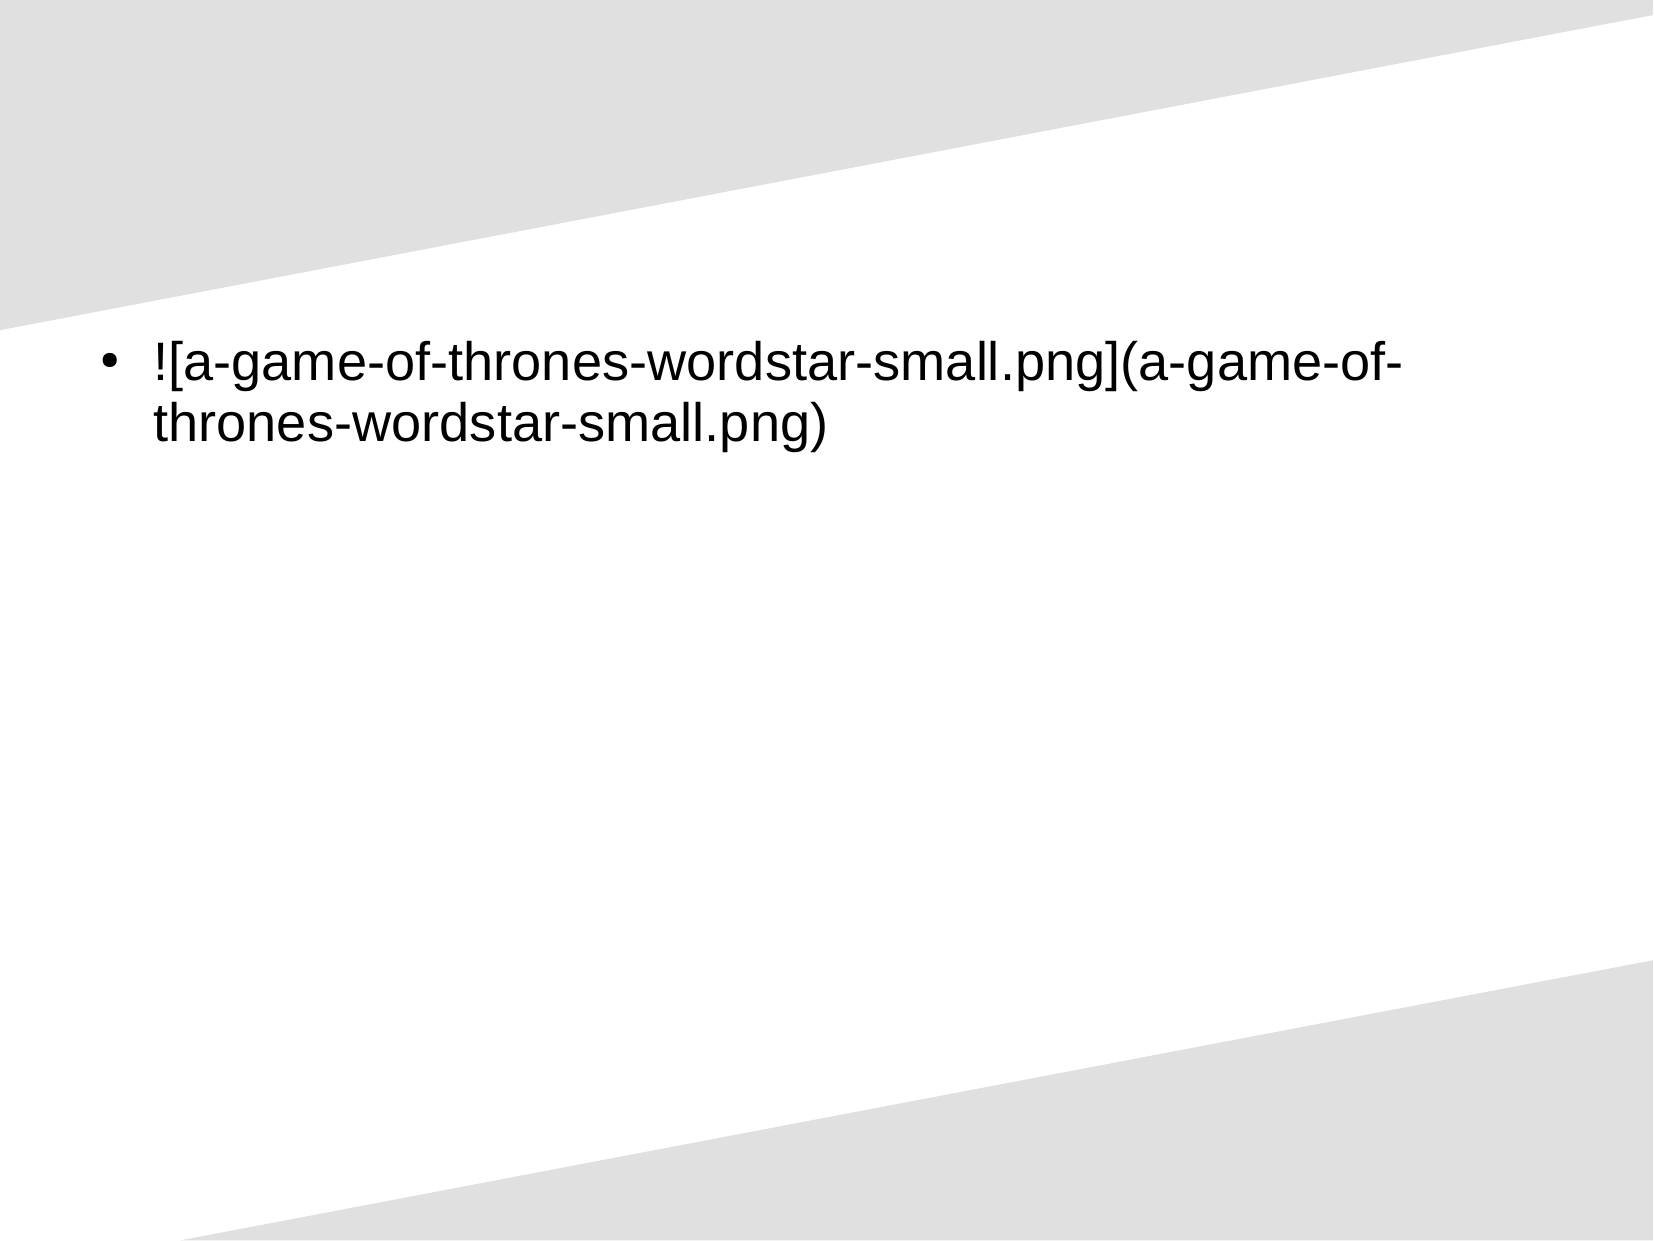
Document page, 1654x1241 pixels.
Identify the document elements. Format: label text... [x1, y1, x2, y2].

list ![a-game-of-thrones-wordstar-small.png](a-game-of-thrones-wordstar-small.png) [82, 331, 1538, 1052]
